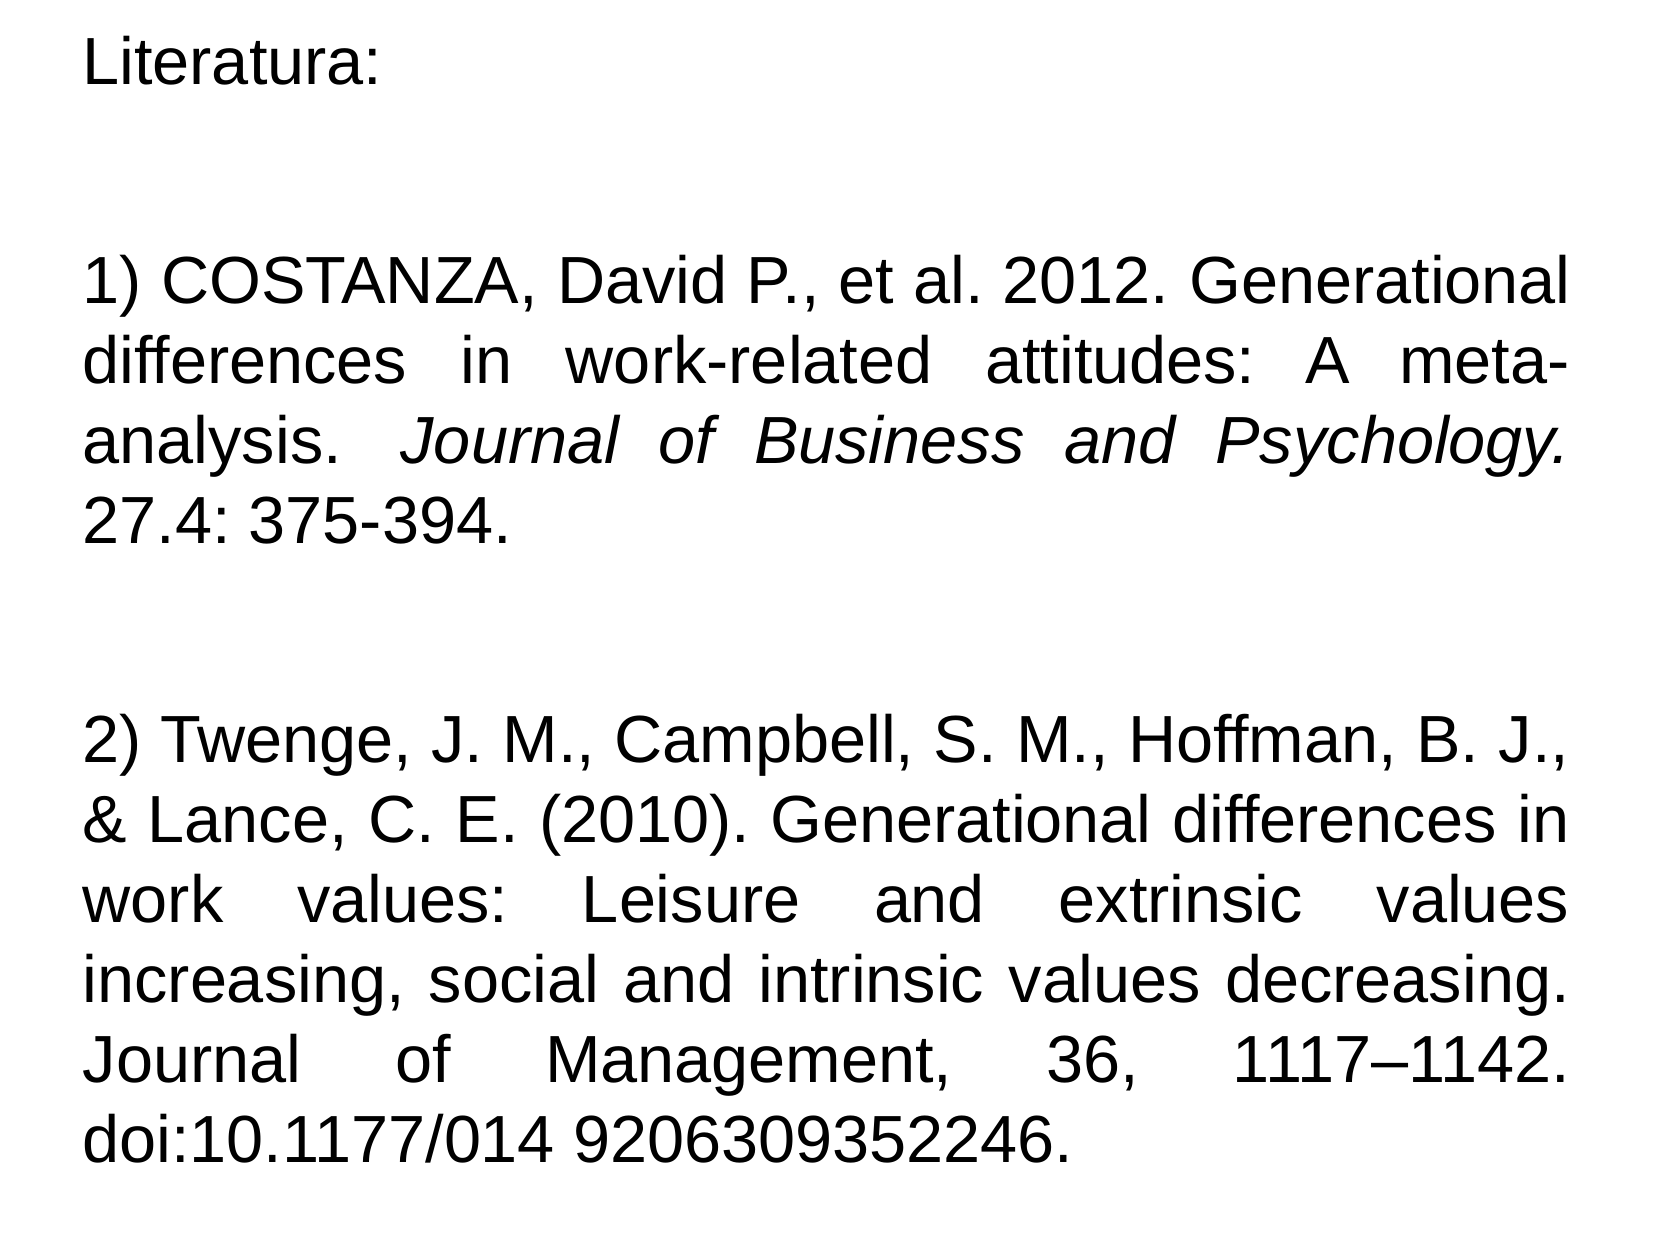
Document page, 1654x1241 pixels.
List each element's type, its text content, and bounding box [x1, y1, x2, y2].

subtitle Literatura: 1) COSTANZA, David P., et al. 2012. Generational differences in work-related attitudes: A meta-analysis. Journal of Business and Psychology. 27.4: 375-394. 2) Twenge, J. M., Campbell, S. M., Hoffman, B. J., & Lance, C. E. (2010). Generational differences in work values: Leisure and extrinsic values increasing, social and intrinsic values decreasing. Journal of Management, 36, 1117–1142. doi:10.1177/014 9206309352246. [82, 18, 1571, 1140]
